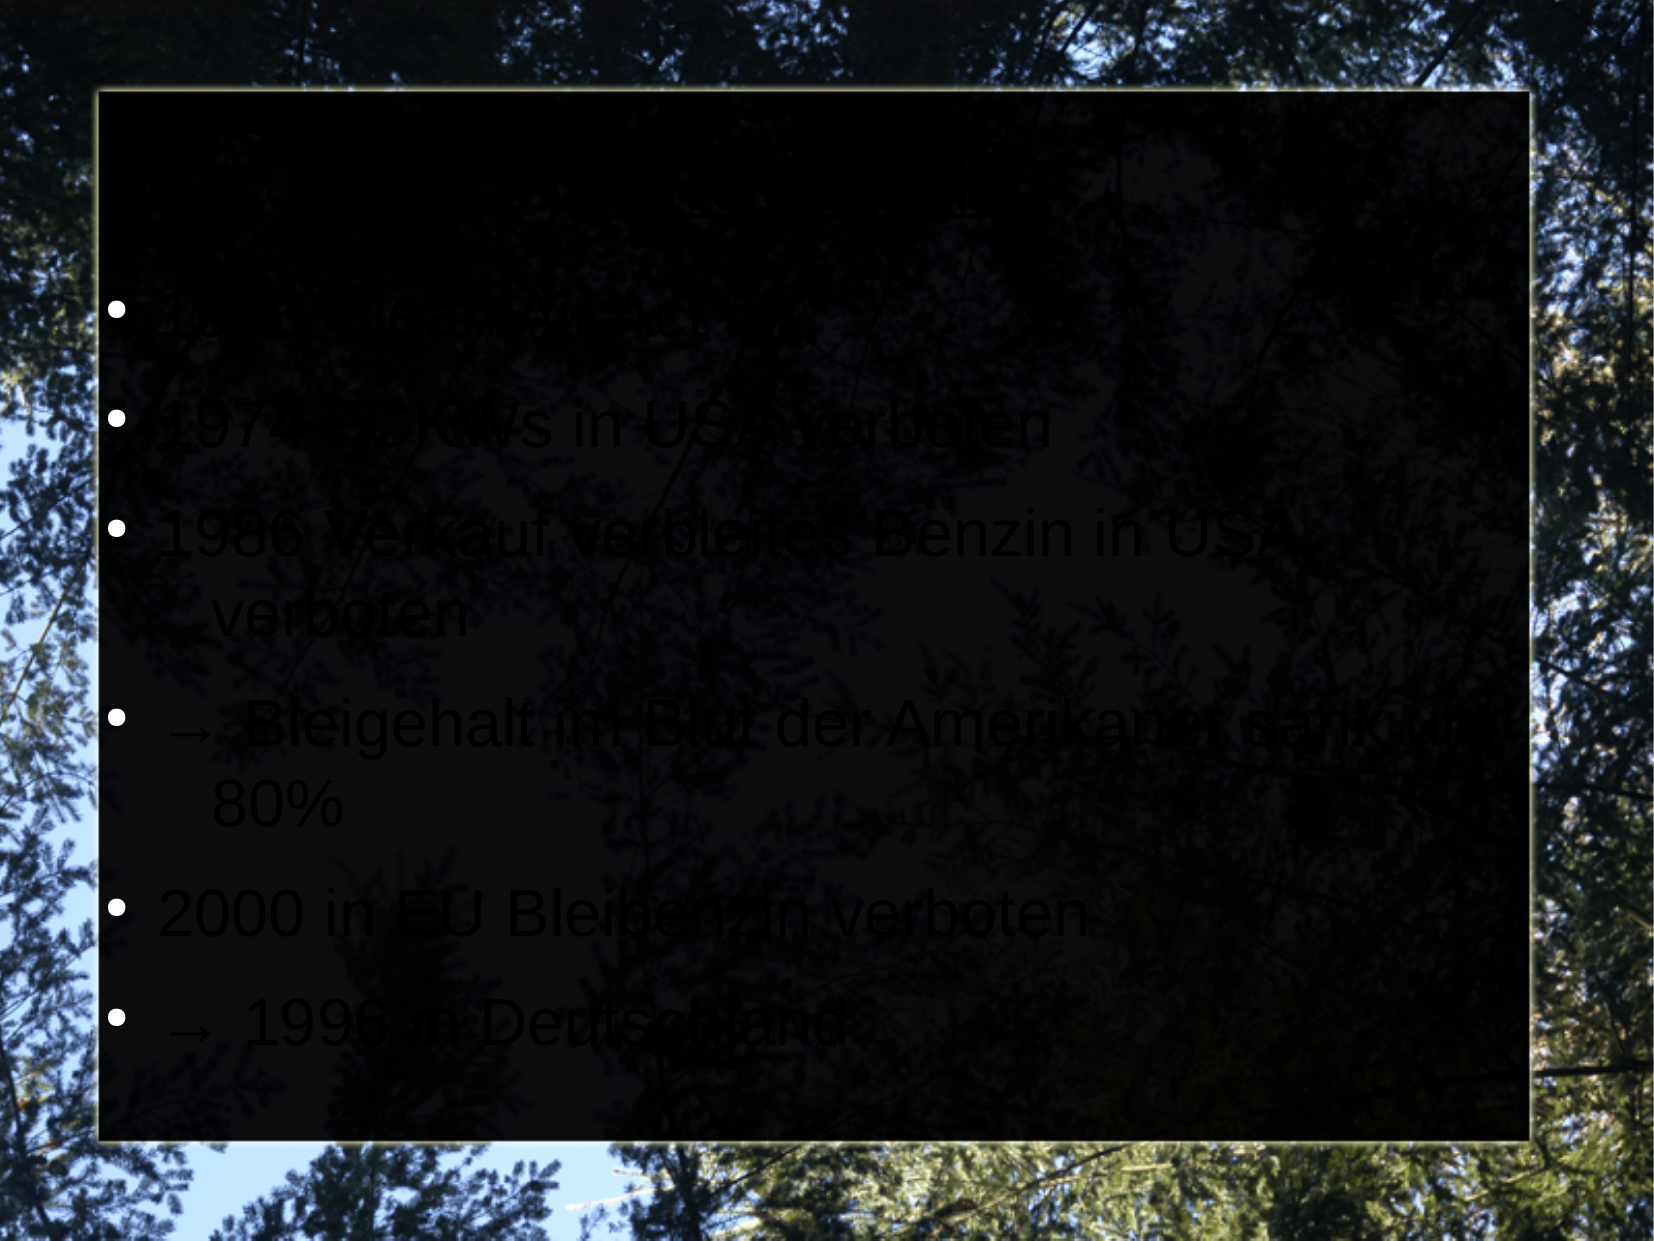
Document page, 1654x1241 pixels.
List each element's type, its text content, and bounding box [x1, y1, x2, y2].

list 1970 Clean Air Act 1974 FCKWs in USA verboten 1986 Verkauf verbleites Benzin in USA verboten → Bleigehalt im Blut der Amerikaner sank um 80% 2000 in EU Bleibenzin verboten → 1996 in Deutschland [69, 270, 1517, 1103]
title Aufdeckung [88, 88, 1536, 257]
